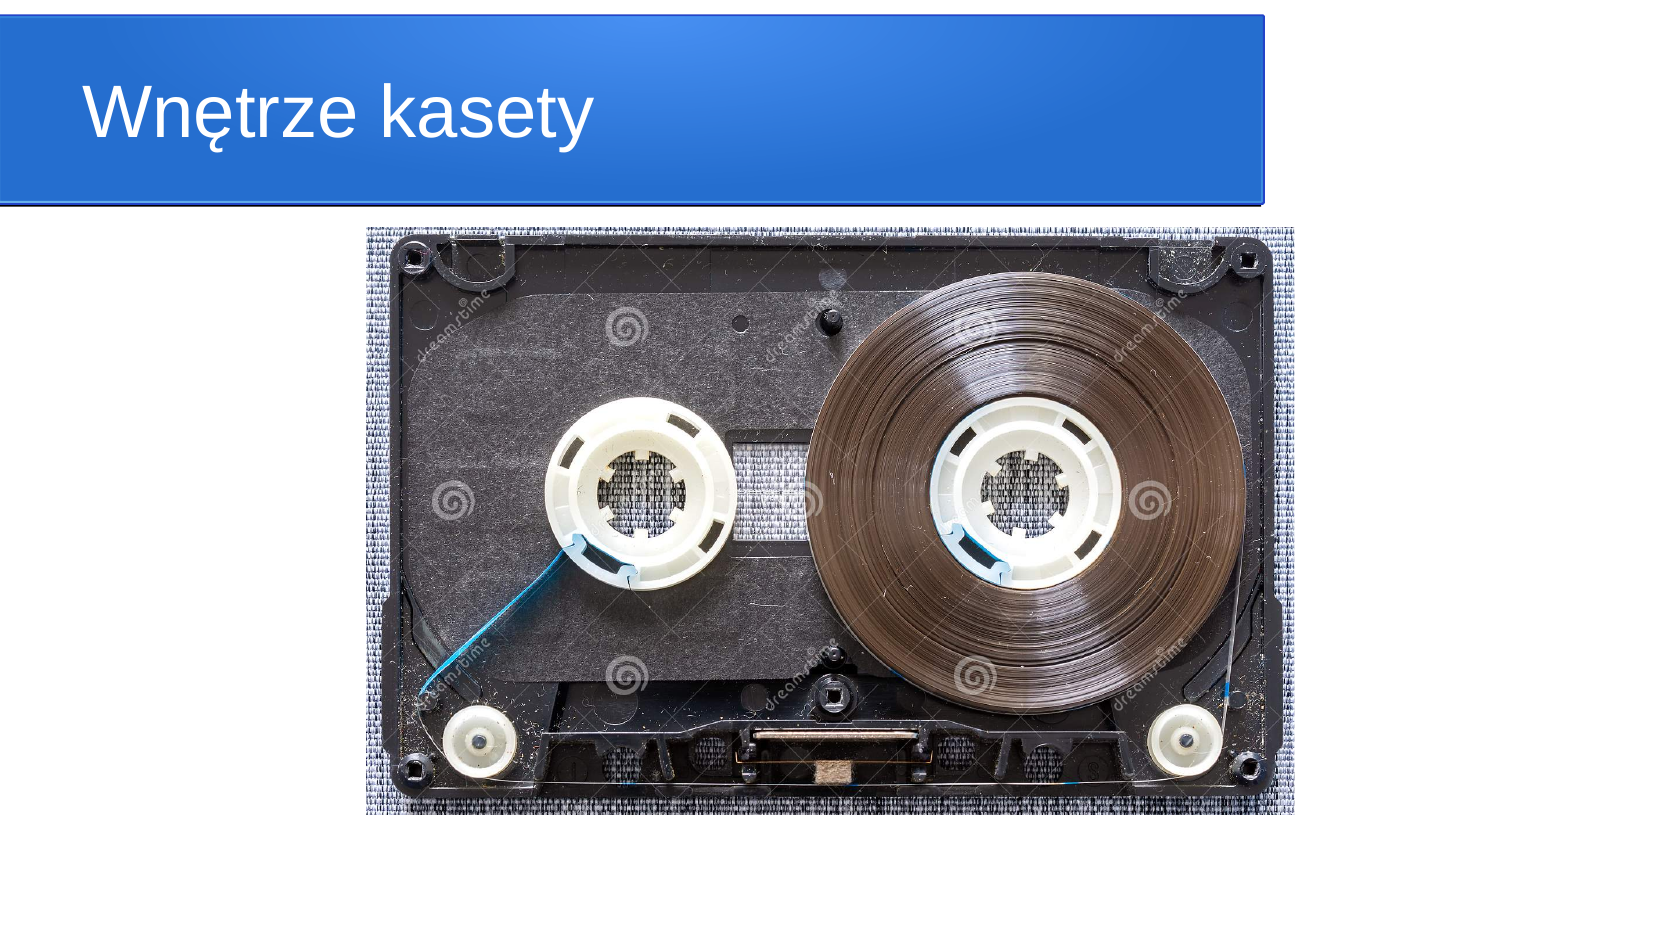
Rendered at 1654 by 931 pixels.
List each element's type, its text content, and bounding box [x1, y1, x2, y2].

title Wnętrze kasety [82, 35, 1235, 189]
picture [366, 227, 1295, 815]
